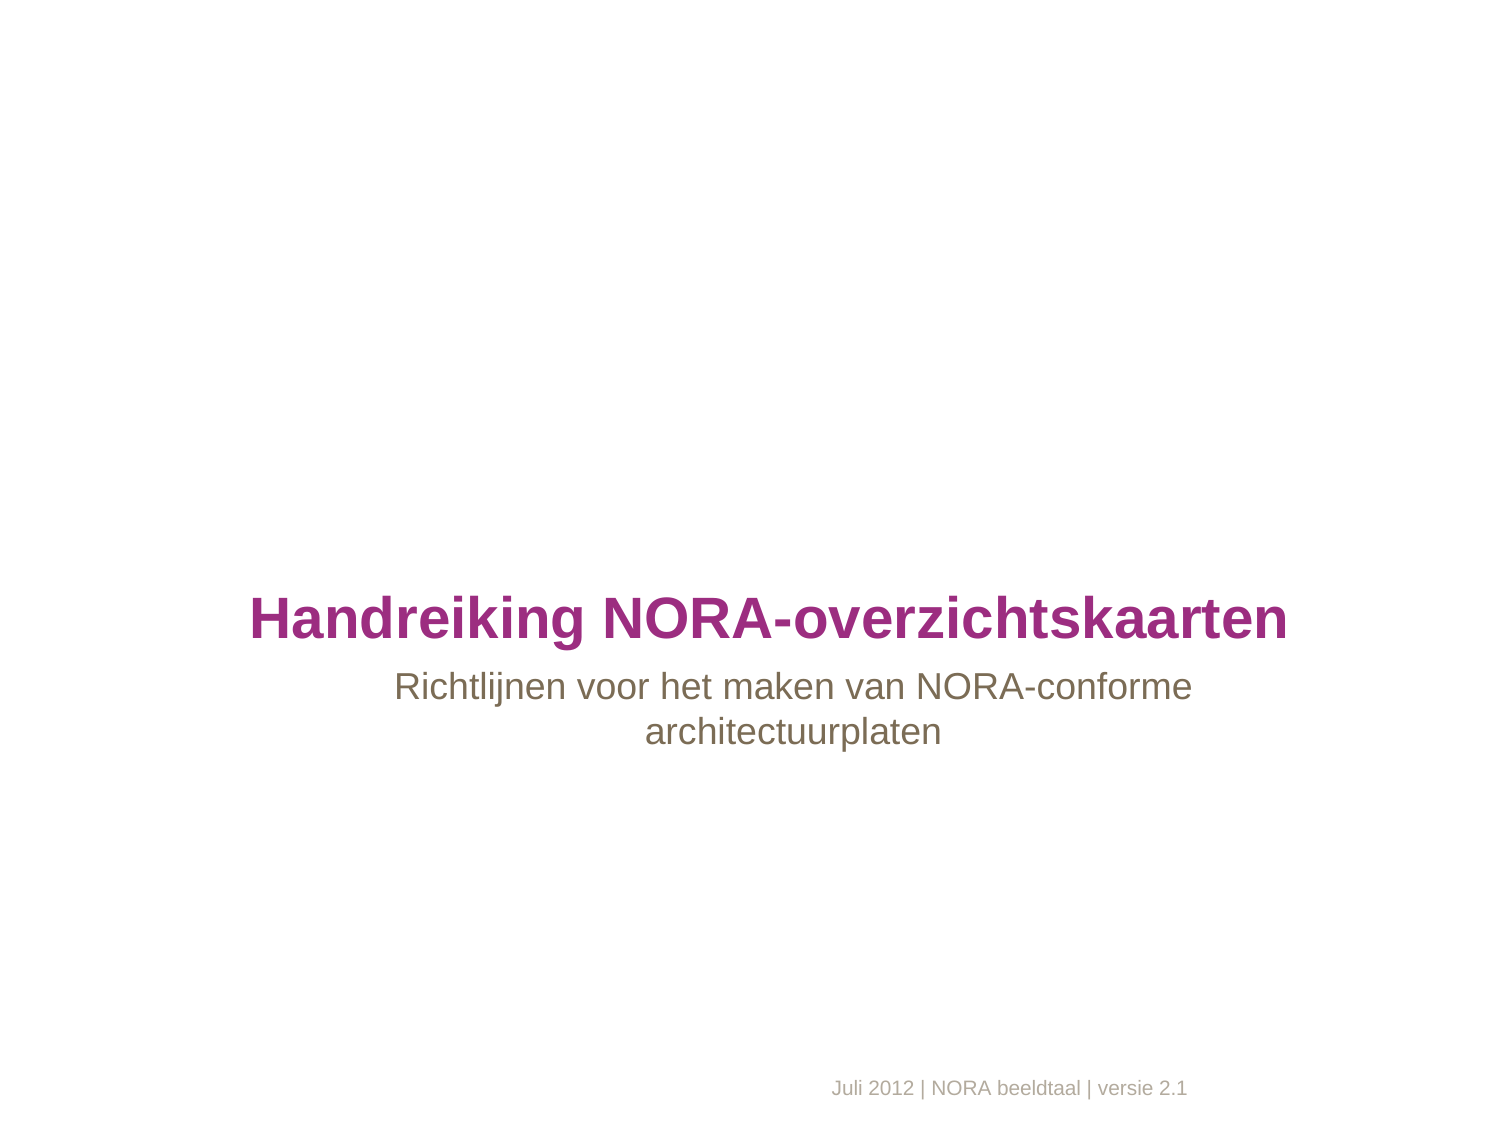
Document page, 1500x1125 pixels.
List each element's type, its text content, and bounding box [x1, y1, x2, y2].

text_box Handreiking NORA-overzichtskaarten [249, 474, 1338, 651]
text_box Richtlijnen voor het maken van NORA-conforme architectuurplaten [249, 662, 1338, 800]
